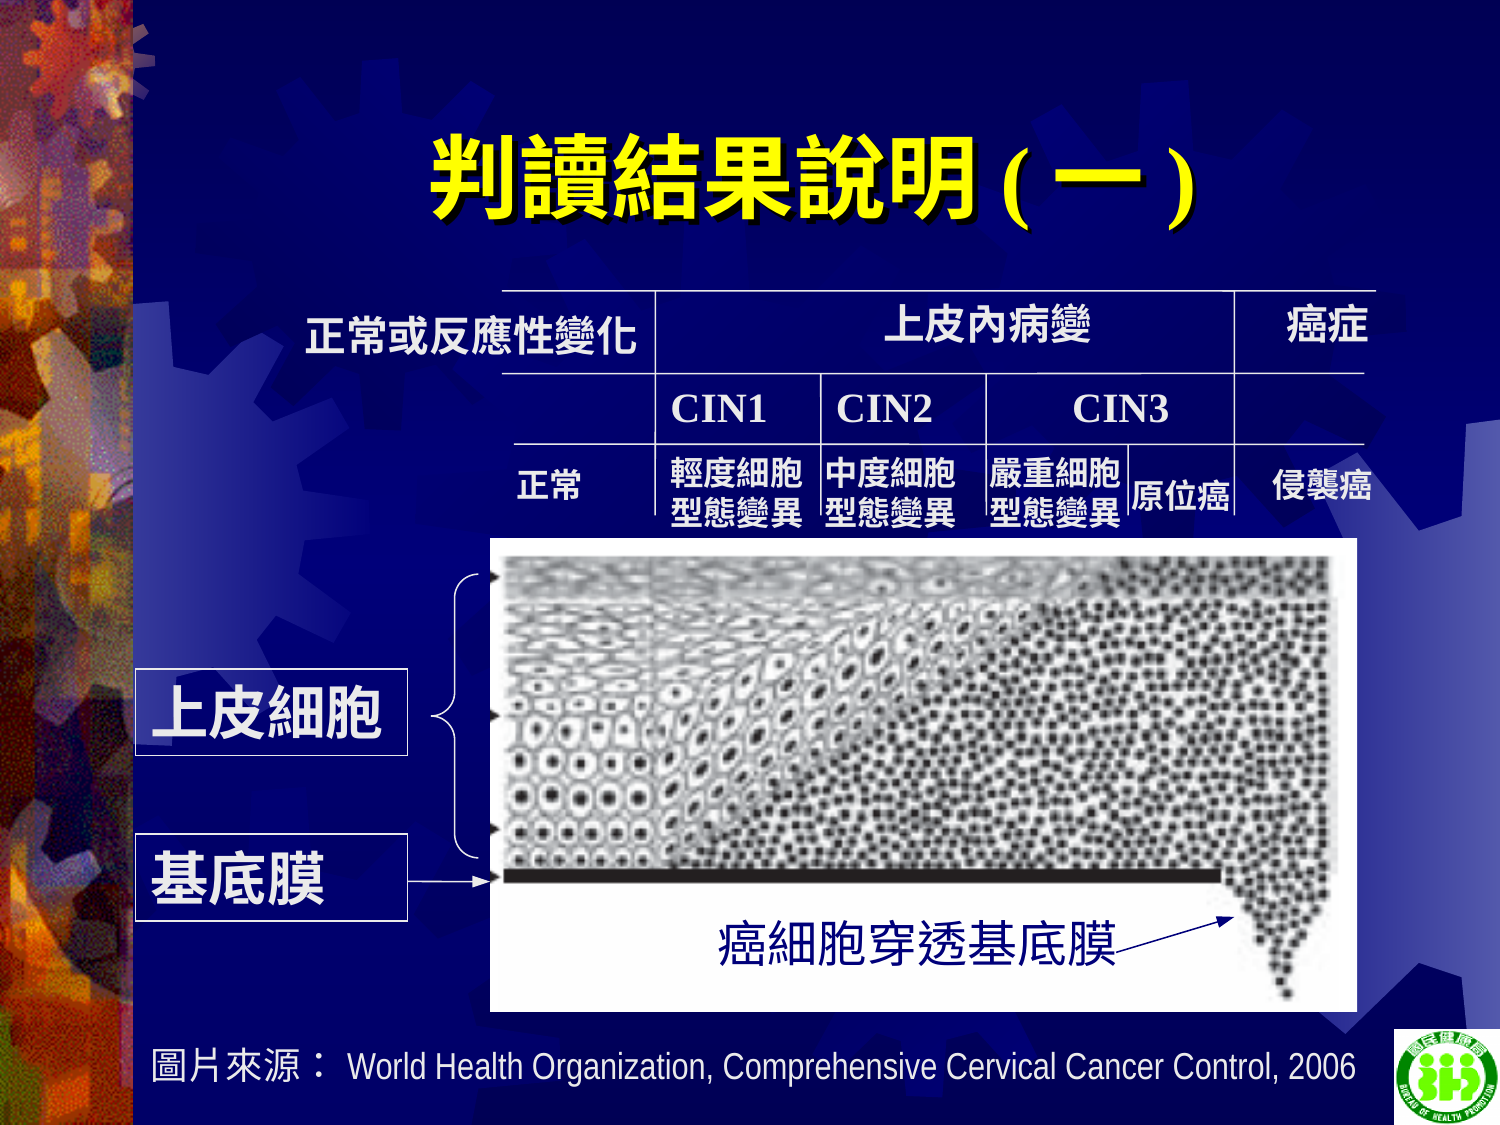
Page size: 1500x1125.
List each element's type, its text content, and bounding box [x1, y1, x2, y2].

text_box [490, 385, 656, 451]
text_box 原位癌 [1140, 467, 1282, 524]
text_box 正常或反應性變化 [289, 302, 656, 368]
text_box 侵襲癌 [1257, 456, 1447, 512]
text_box 癌症 [1240, 290, 1500, 356]
text_box CIN3 [1057, 373, 1223, 439]
text_box 嚴重細胞型態變異 [974, 446, 1140, 540]
text_box 中度細胞型態變異 [809, 446, 974, 540]
text_box 上皮細胞 [135, 668, 408, 756]
text_box 圖片來源：World Health Organization, Comprehensive Cervical Cancer Control, 2006 [135, 1034, 1377, 1096]
text_box 基底膜 [135, 834, 408, 921]
text_box 上皮內病變 [868, 290, 1199, 356]
text_box 輕度細胞型態變異 [655, 446, 809, 540]
text_box CIN2 [821, 373, 987, 439]
text_box CIN1 [655, 373, 821, 439]
text_box 癌細胞穿透基底膜 [702, 904, 1140, 980]
picture [490, 538, 1358, 1012]
title 判讀結果說明(一) [174, 50, 1450, 238]
text_box 正常 [501, 456, 654, 512]
